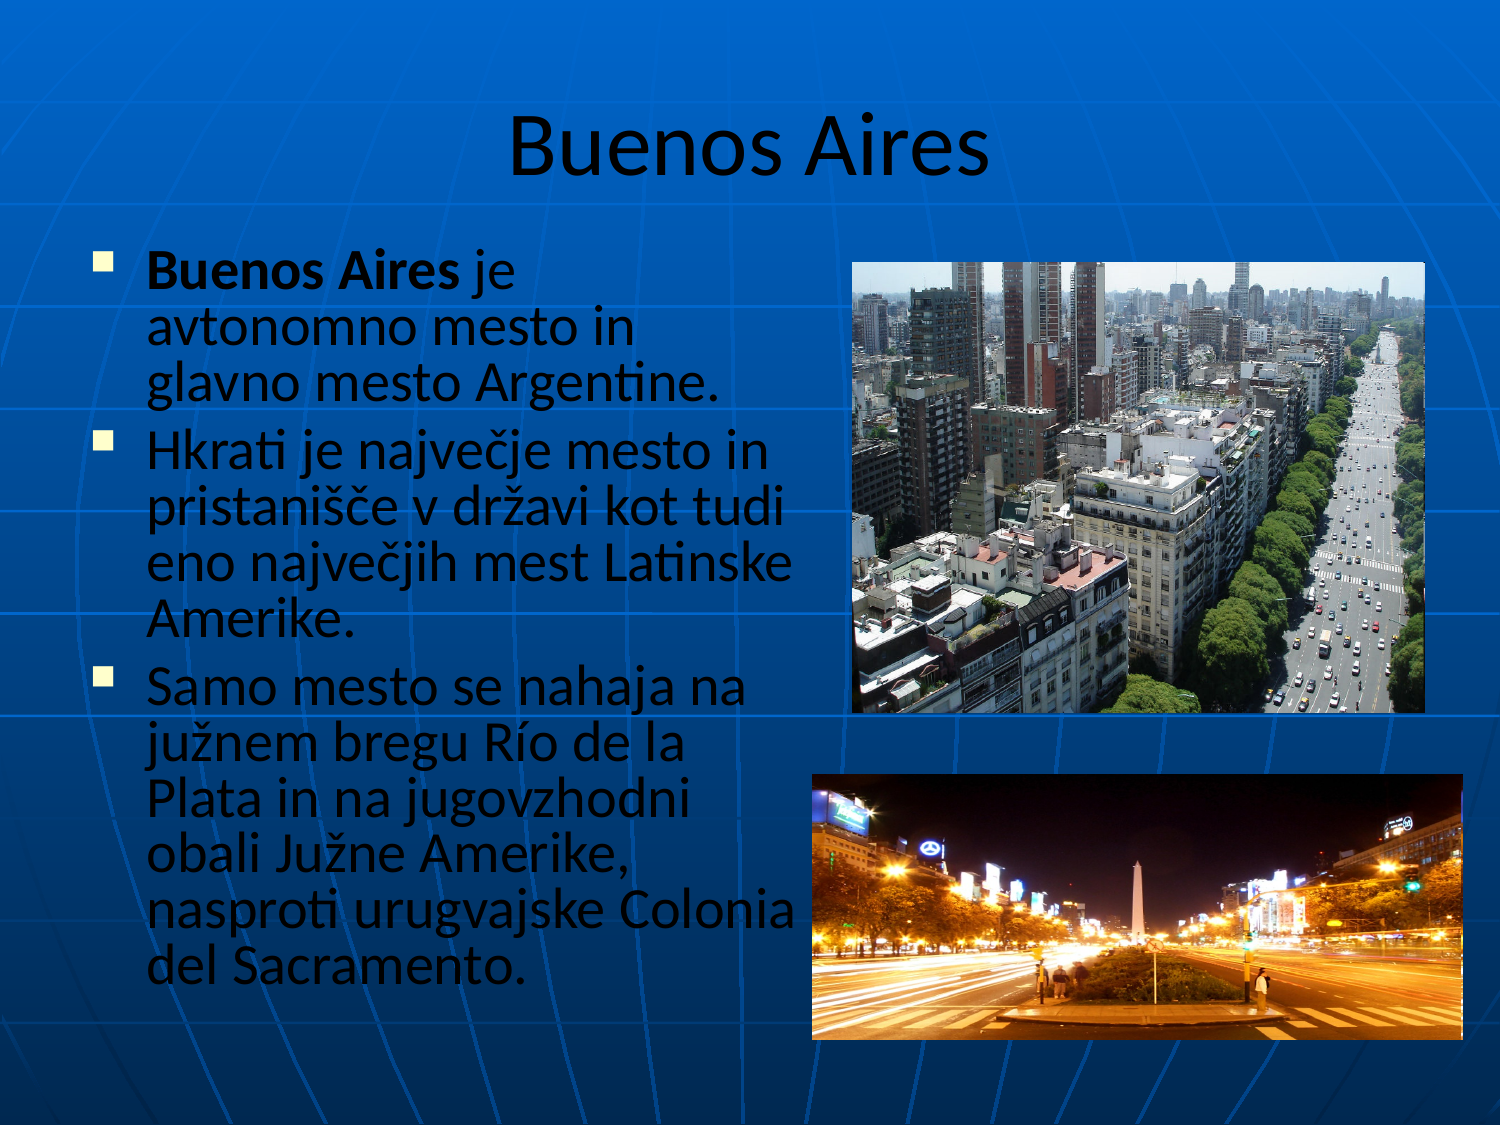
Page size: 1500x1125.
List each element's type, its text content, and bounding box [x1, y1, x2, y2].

title Buenos Aires [75, 45, 1425, 233]
list Buenos Aires je avtonomno mesto in glavno mesto Argentine. Hkrati je največje mesto in pristanišče v državi kot tudi eno največjih mest Latinske Amerike. Samo mesto se nahaja na južnem bregu Río de la Plata in na jugovzhodni obali Južne Amerike, nasproti urugvajske Colonia del Sacramento. [75, 237, 813, 963]
picture [852, 262, 1425, 713]
picture [812, 774, 1463, 1040]
